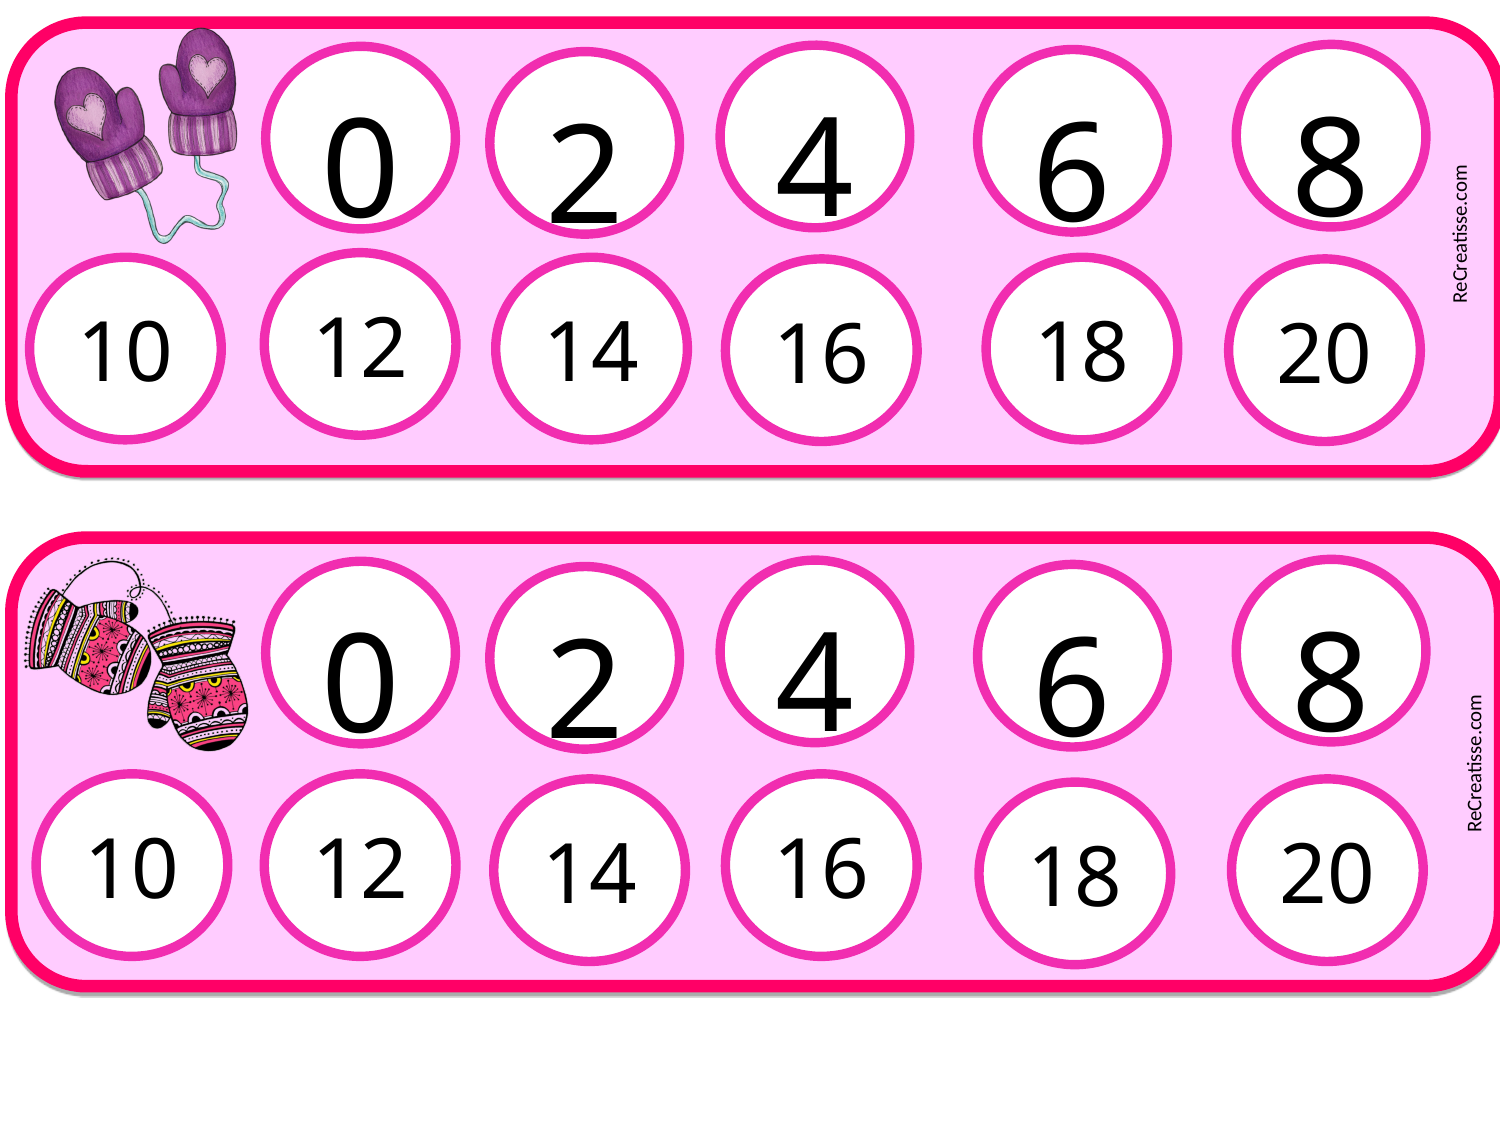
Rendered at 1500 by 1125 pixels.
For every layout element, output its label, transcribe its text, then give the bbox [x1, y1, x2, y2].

text_box [11, 22, 1500, 472]
text_box 16 [725, 773, 918, 957]
text_box 16 [725, 258, 918, 442]
text_box 14 [495, 257, 688, 440]
text_box 20 [1228, 258, 1421, 442]
text_box 4 [720, 560, 910, 743]
text_box 6 [977, 564, 1168, 747]
text_box 6 [977, 49, 1168, 233]
text_box 0 [265, 46, 456, 229]
text_box 20 [1231, 778, 1424, 962]
text_box 2 [489, 566, 680, 750]
text_box 18 [986, 257, 1178, 440]
text_box 12 [264, 773, 456, 957]
text_box 8 [1236, 559, 1426, 742]
text_box 18 [979, 782, 1171, 965]
text_box 8 [1236, 44, 1426, 227]
text_box 4 [720, 45, 910, 228]
text_box 10 [36, 774, 228, 957]
picture [52, 25, 239, 246]
text_box ReCreatisse.com [1439, 150, 1479, 318]
text_box 14 [493, 778, 686, 962]
text_box 12 [264, 252, 456, 436]
picture [0, 500, 310, 828]
text_box 10 [29, 257, 222, 440]
text_box [11, 537, 86, 607]
text_box 0 [265, 561, 456, 744]
text_box [11, 537, 1500, 987]
text_box ReCreatisse.com [1453, 679, 1493, 848]
text_box 2 [489, 51, 680, 235]
